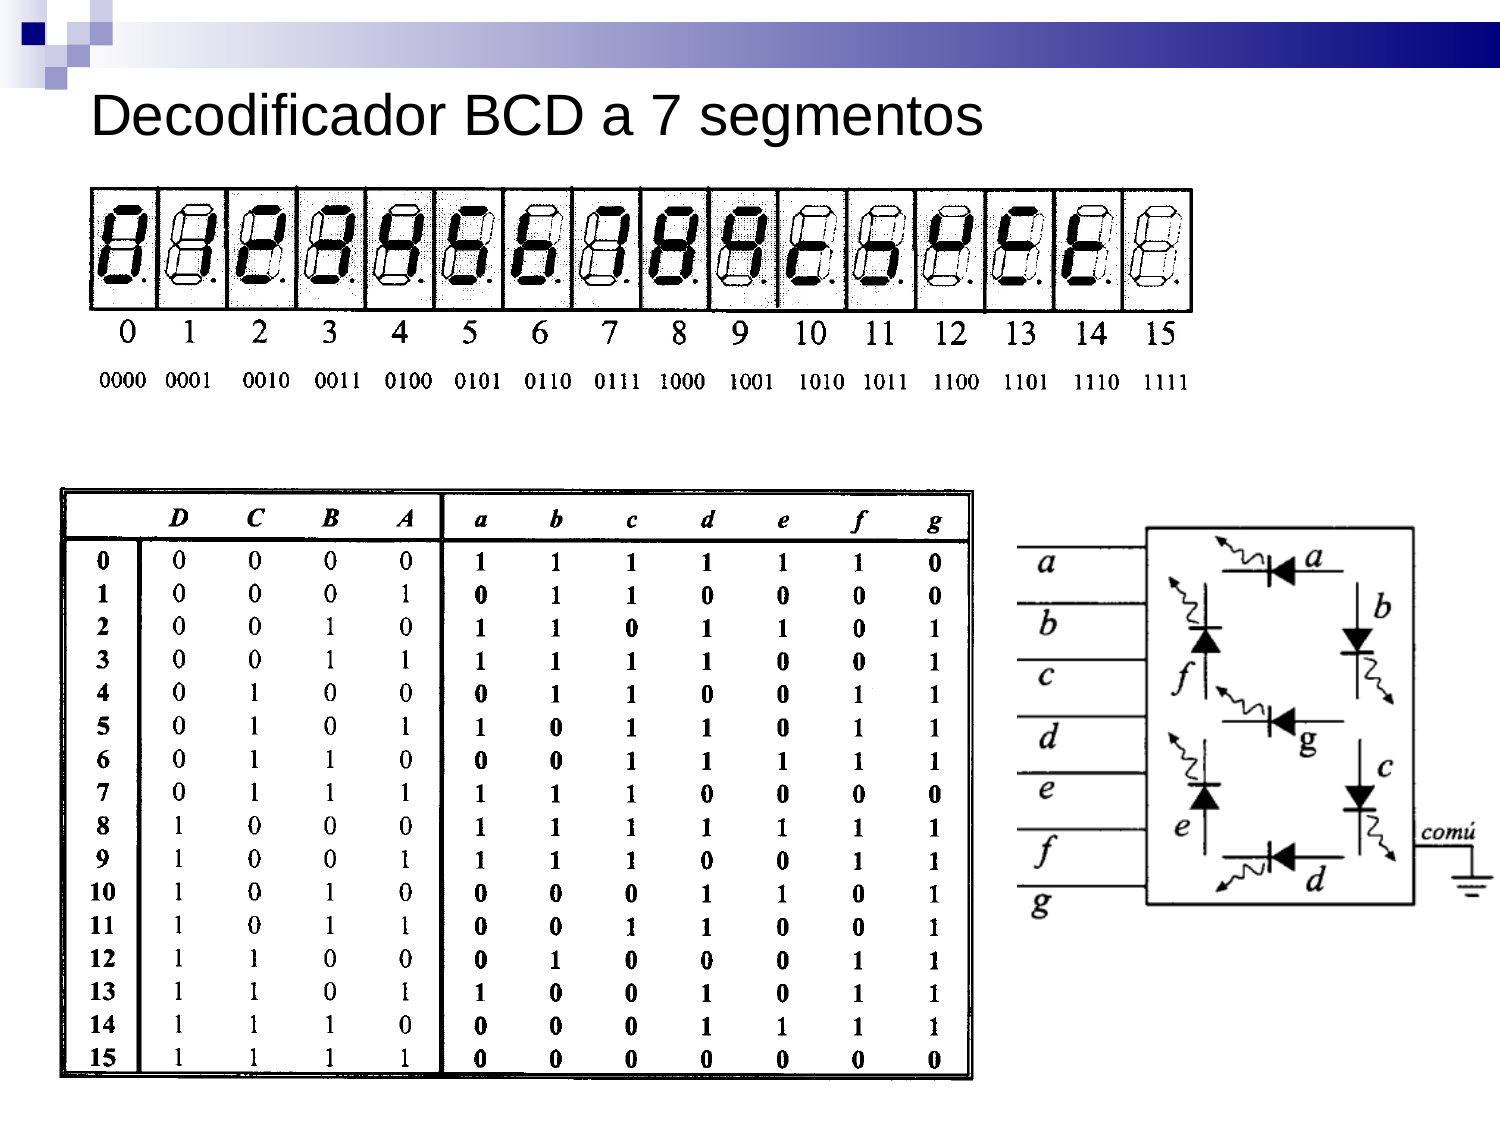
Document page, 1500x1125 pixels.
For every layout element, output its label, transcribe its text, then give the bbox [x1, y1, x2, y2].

picture [1017, 503, 1500, 924]
picture [53, 479, 983, 1083]
title Decodificador BCD a 7 segmentos [75, 69, 1426, 155]
picture [76, 172, 1199, 412]
